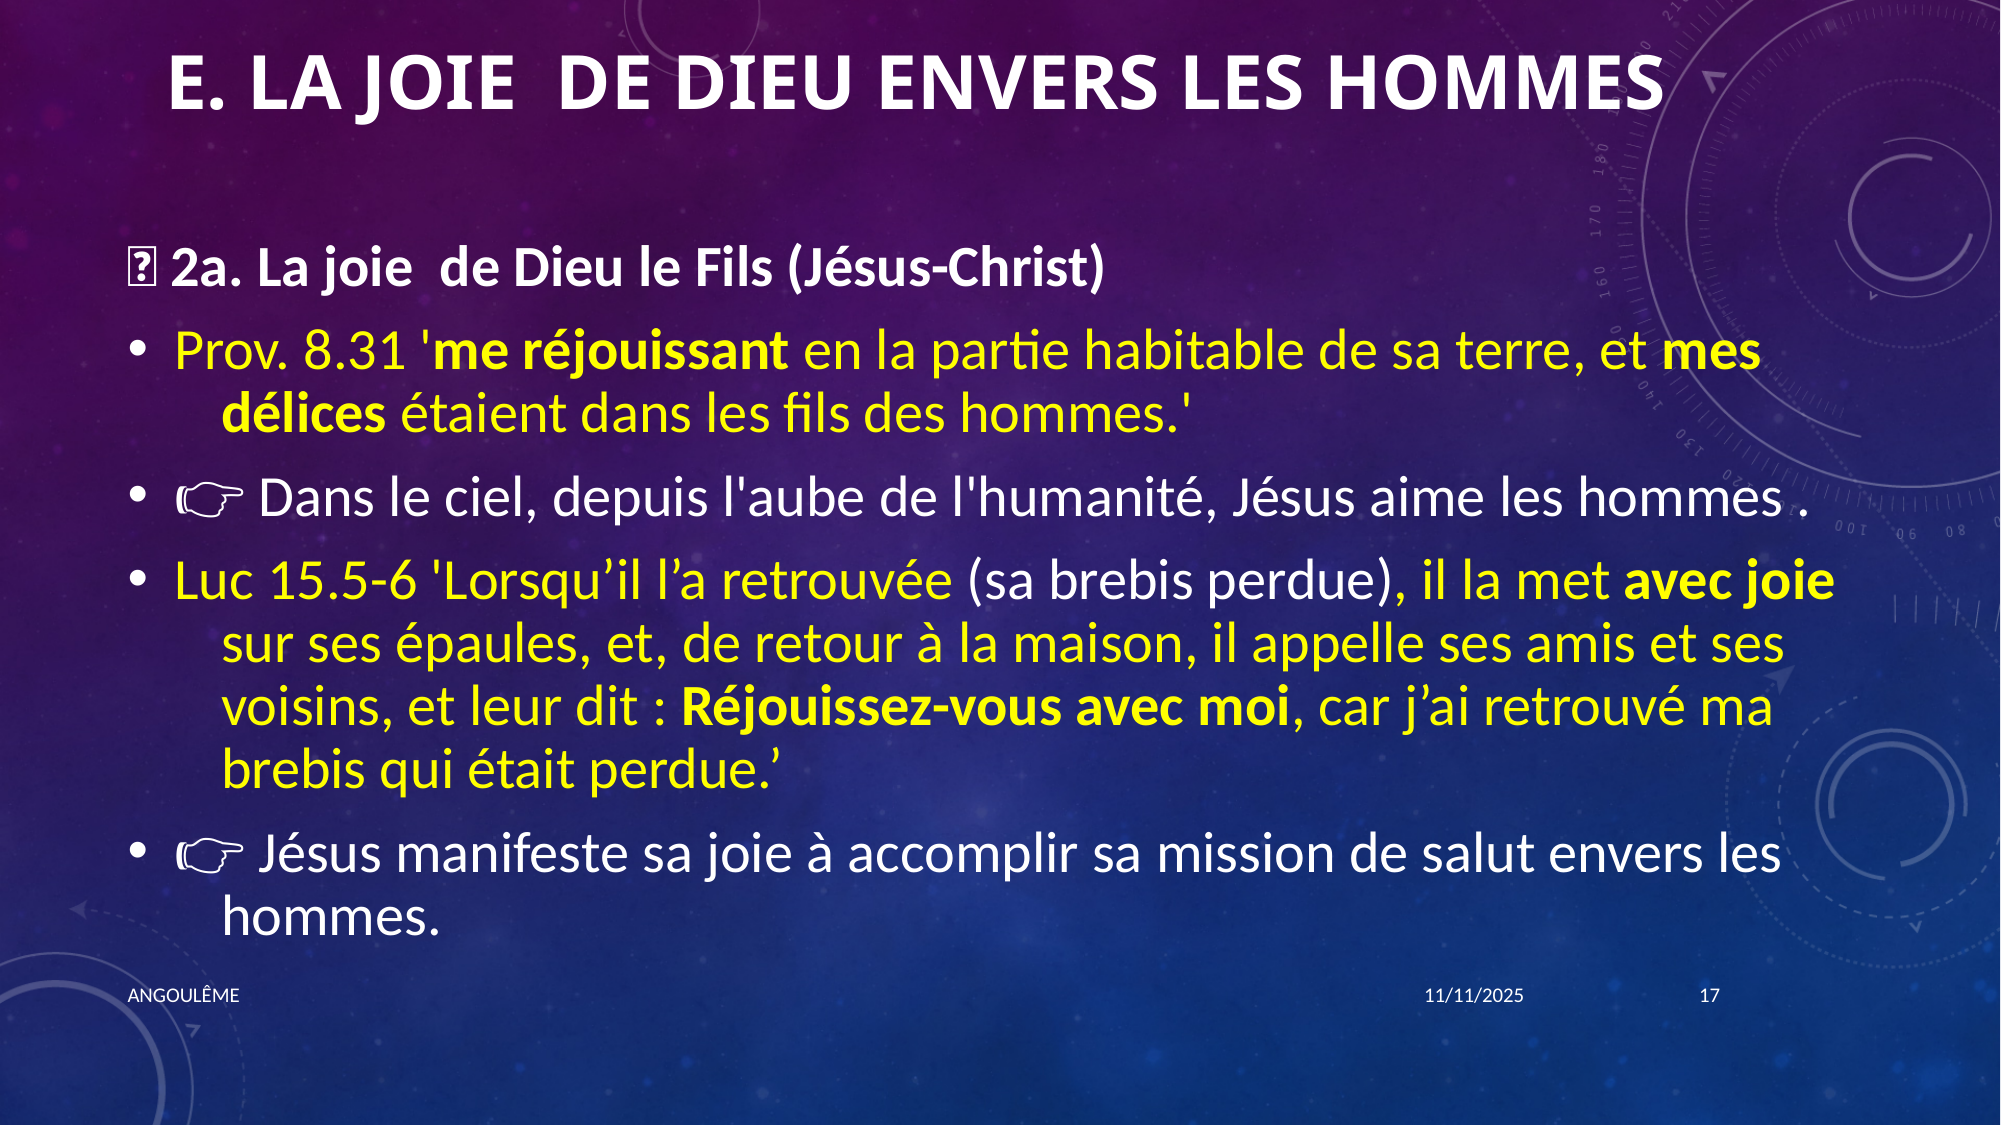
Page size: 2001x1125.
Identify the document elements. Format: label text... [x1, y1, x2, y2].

text_box 11/11/2025 [1409, 963, 1672, 1026]
text_box ANGOULÊME [112, 963, 1397, 1026]
text_box [1684, 963, 1775, 1026]
title E. La joie de Dieu envers les hommes [0, 0, 1792, 159]
list ✨ 2a. La joie de Dieu le Fils (Jésus-Christ) Prov. 8.31 'me réjouissant en la partie habitable de sa terre, et mes délices étaient dans les fils des hommes.' 👉 Dans le ciel, depuis l'aube de l'humanité, Jésus aime les hommes . Luc 15.5-6 'Lorsqu’il l’a retrouvée (sa brebis perdue), il la met avec joie sur ses épaules, et, de retour à la maison, il appelle ses amis et ses voisins, et leur dit : Réjouissez-vous avec moi, car j’ai retrouvé ma brebis qui était perdue.’ 👉 Jésus manifeste sa joie à accomplir sa mission de salut envers les hommes. [112, 158, 1871, 1025]
